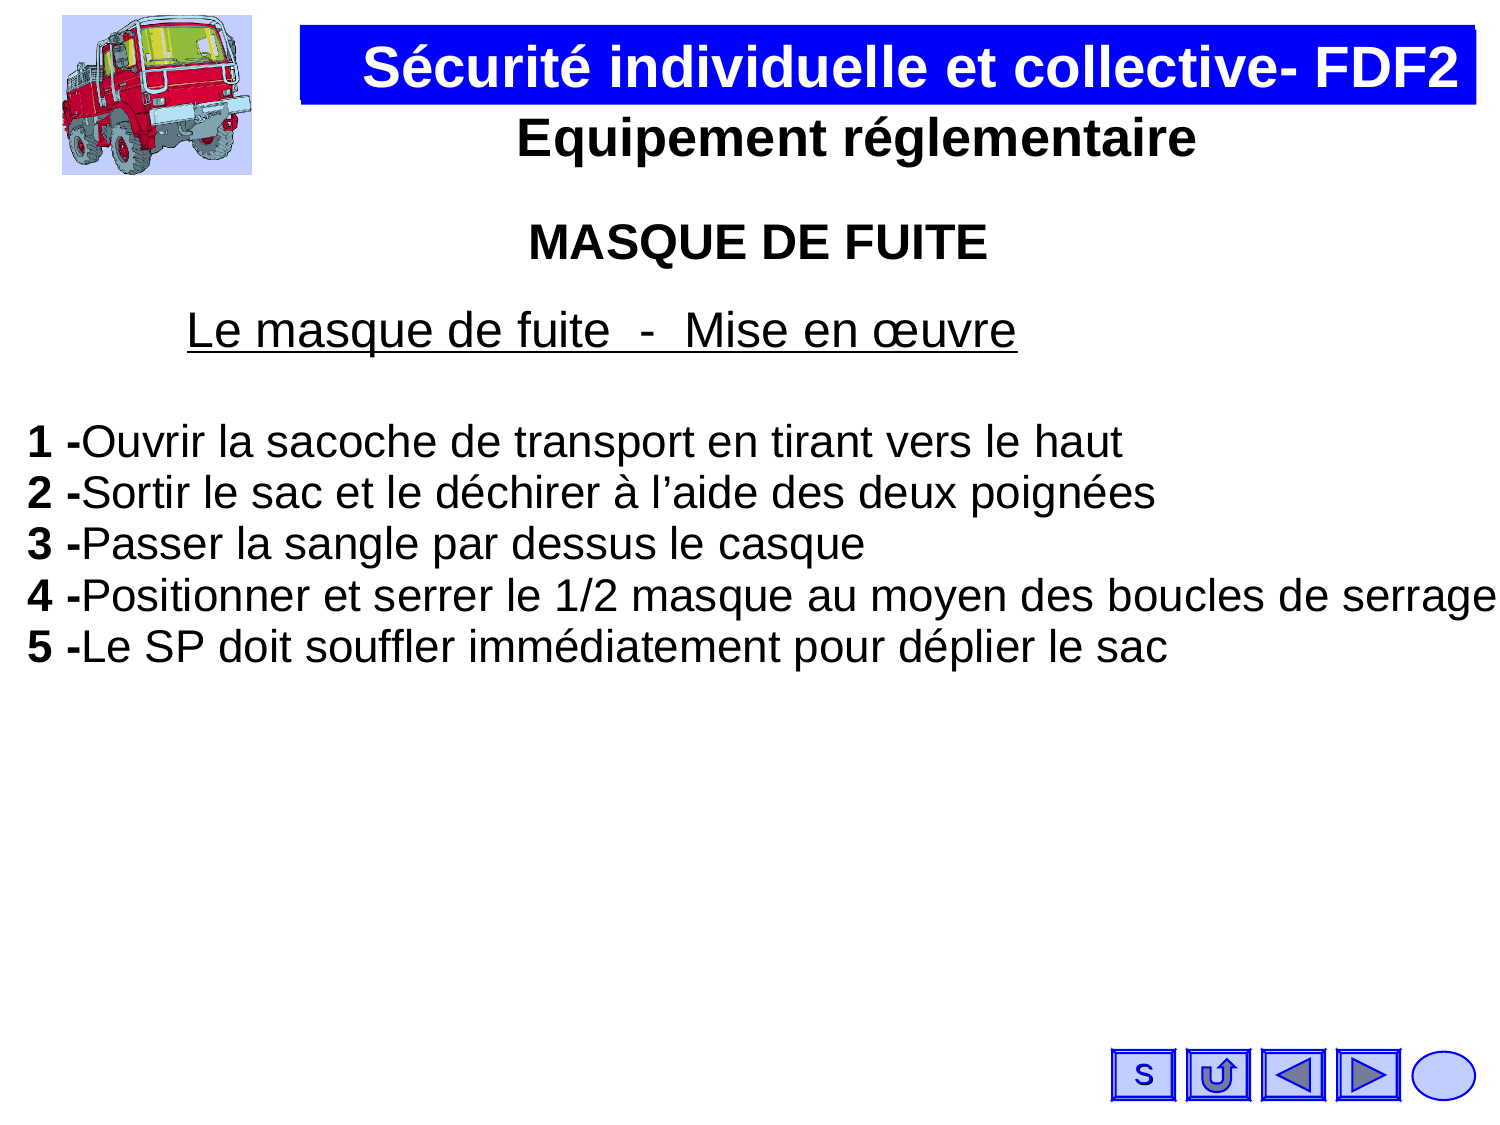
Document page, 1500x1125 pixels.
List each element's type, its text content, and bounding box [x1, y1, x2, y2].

text_box Sécurité individuelle et collective- FDF2 [301, 29, 1477, 105]
text_box 1 -Ouvrir la sacoche de transport en tirant vers le haut 2 -Sortir le sac et le déchirer à l’aide des deux poignées 3 -Passer la sangle par dessus le casque 4 -Positionner et serrer le 1/2 masque au moyen des boucles de serrage 5 -Le SP doit souffler immédiatement pour déplier le sac [12, 408, 1500, 731]
text_box [1412, 1051, 1476, 1101]
text_box Le masque de fuite - Mise en œuvre [171, 295, 1034, 367]
text_box MASQUE DE FUITE [472, 206, 1046, 289]
text_box Equipement réglementaire [502, 100, 1214, 178]
